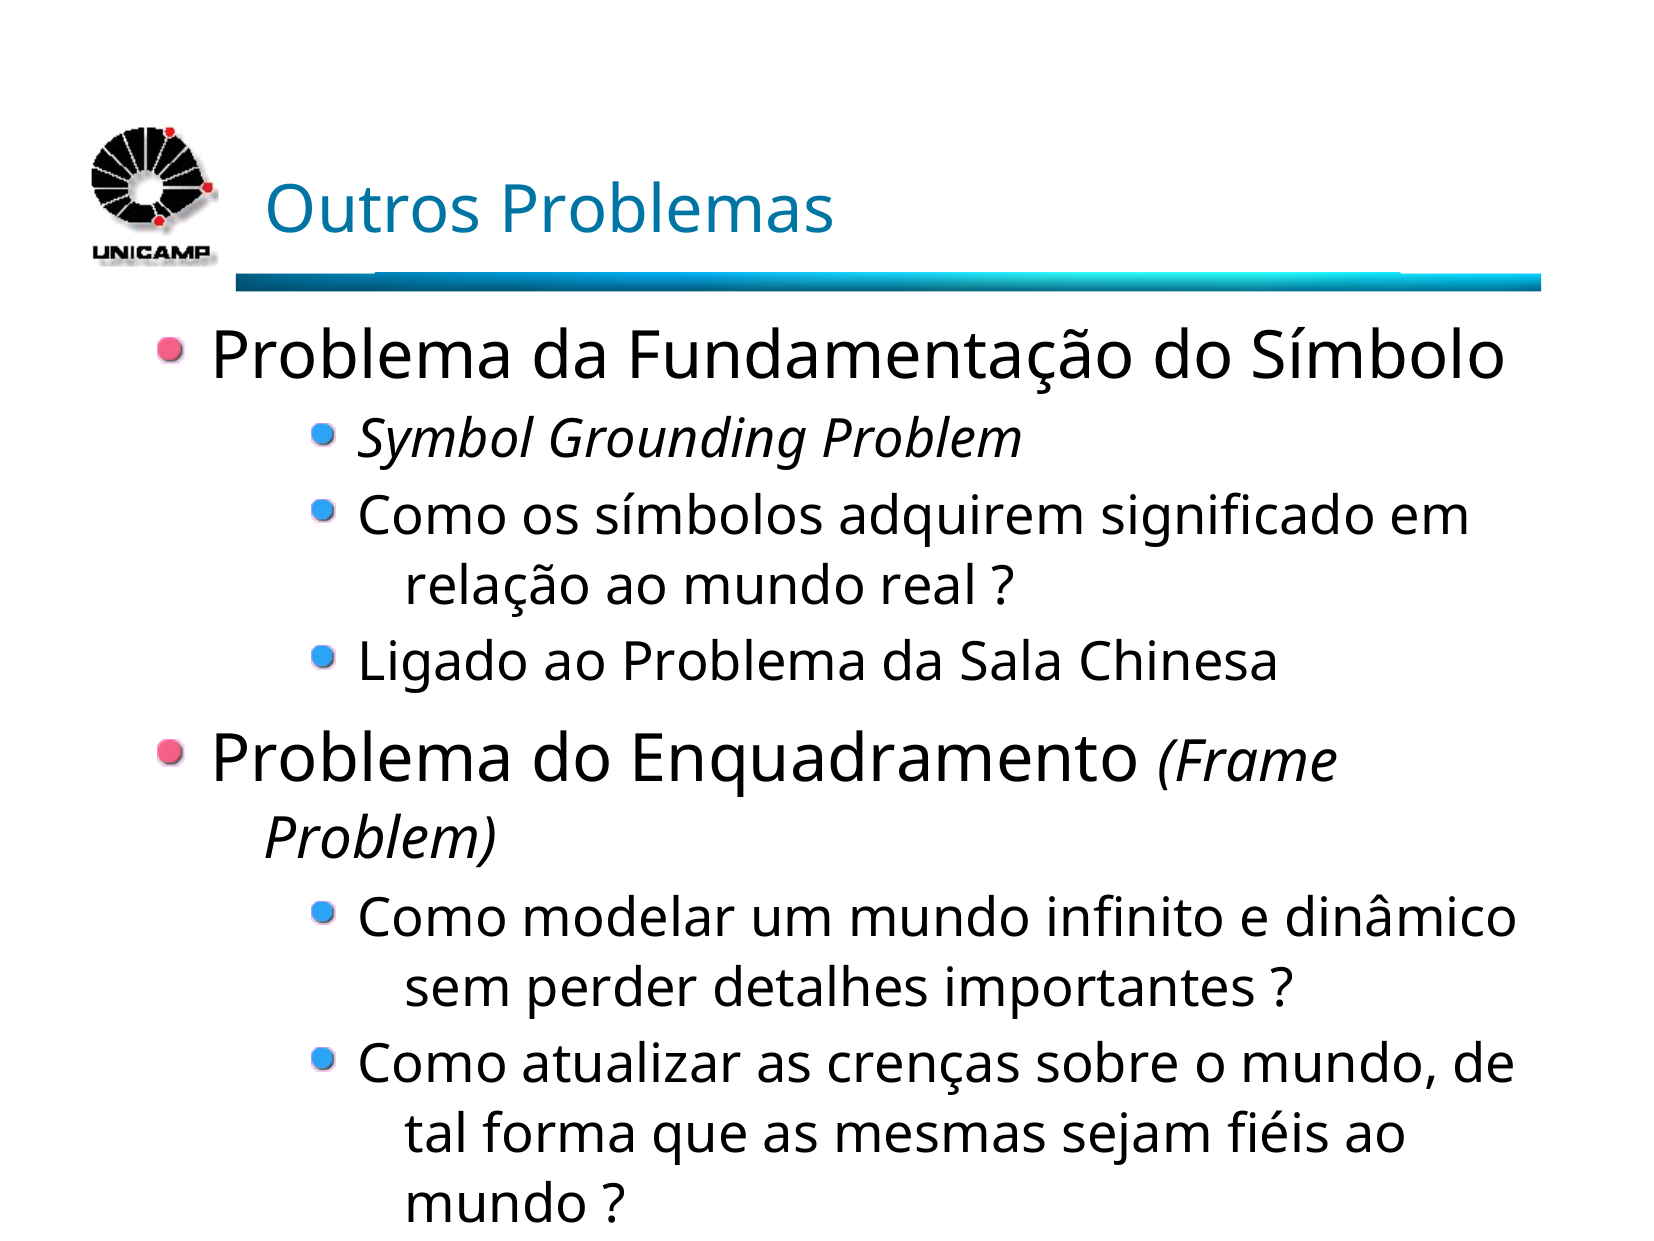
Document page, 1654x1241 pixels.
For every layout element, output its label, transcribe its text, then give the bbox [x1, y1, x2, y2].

list Problema da Fundamentação do Símbolo Symbol Grounding Problem Como os símbolos adquirem significado em relação ao mundo real ? Ligado ao Problema da Sala Chinesa Problema do Enquadramento (Frame Problem) Como modelar um mundo infinito e dinâmico sem perder detalhes importantes ? Como atualizar as crenças sobre o mundo, de tal forma que as mesmas sejam fiéis ao mundo ? Como limitar a alcançabilidades dos efeitos de uma ação para efeito de predição ? [121, 309, 1534, 1167]
title Outros Problemas [264, 42, 1534, 250]
picture [125, 272, 1654, 295]
